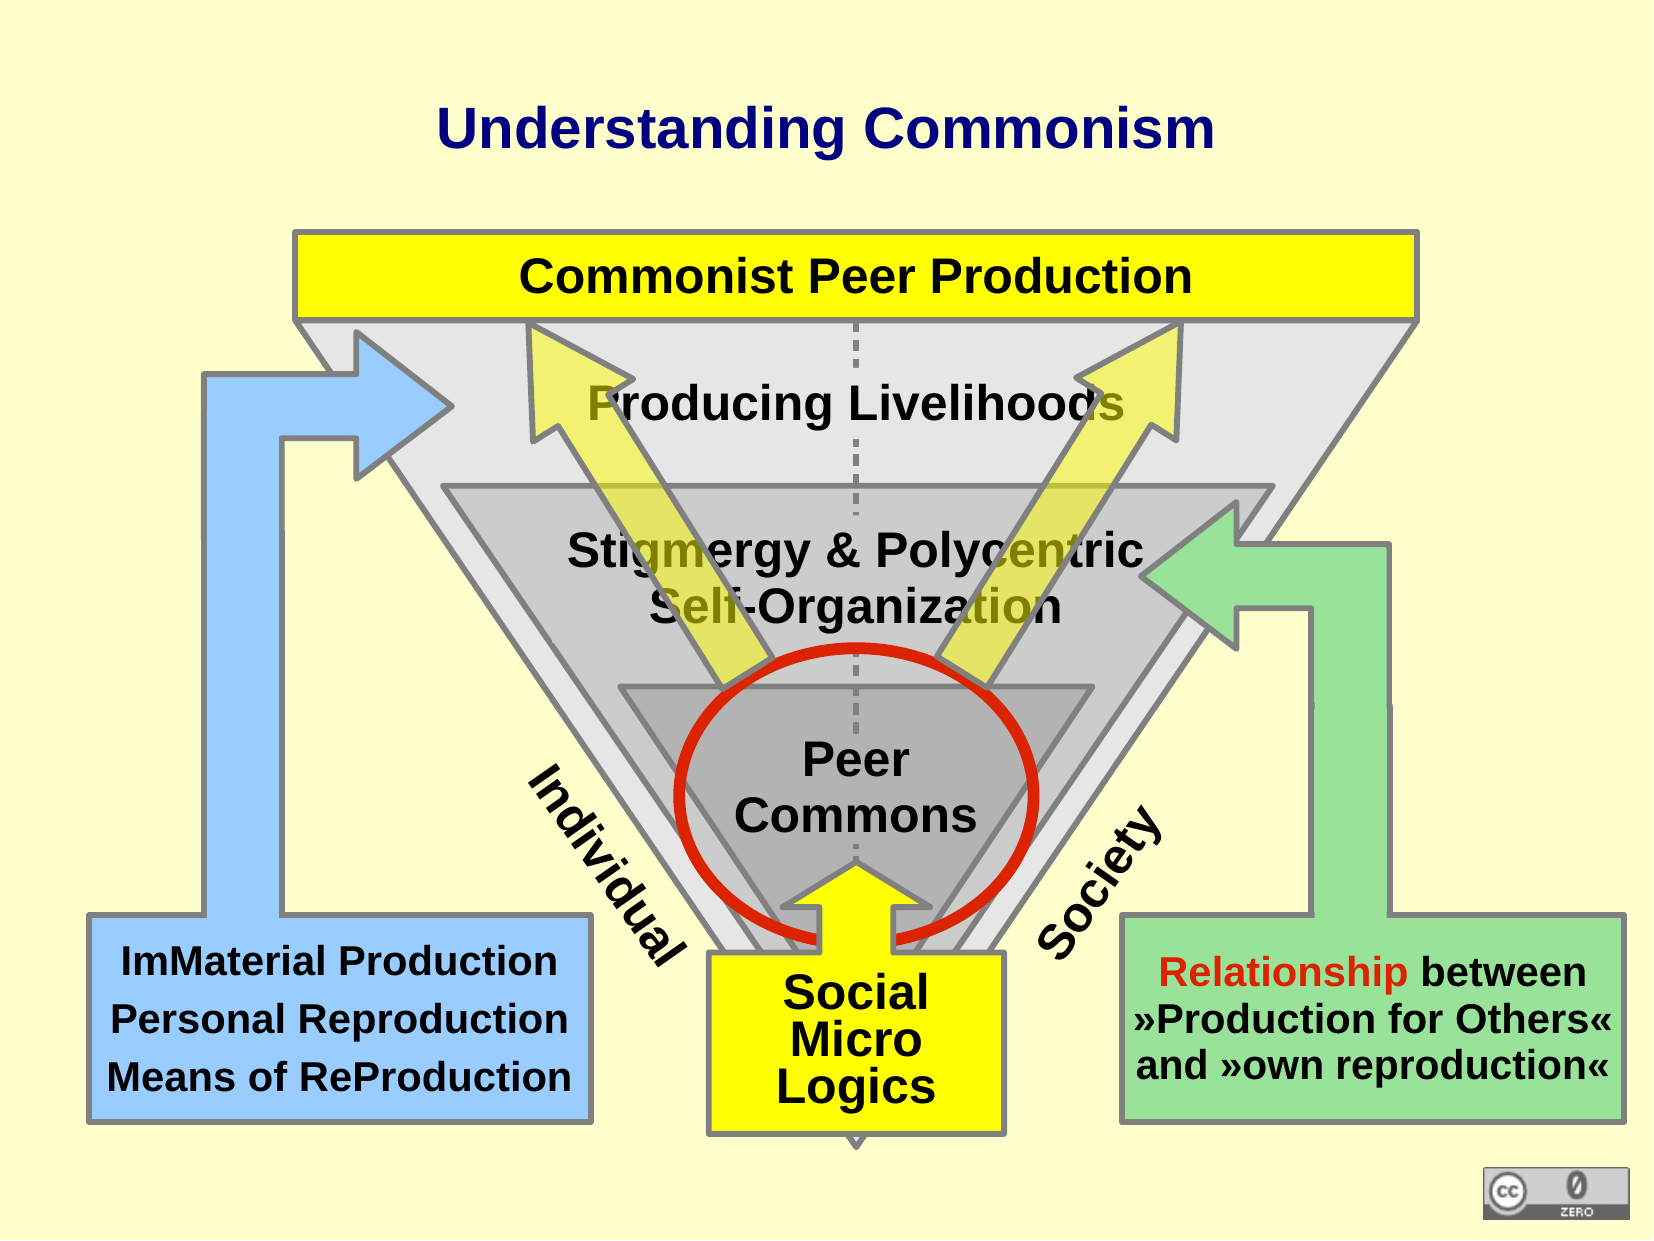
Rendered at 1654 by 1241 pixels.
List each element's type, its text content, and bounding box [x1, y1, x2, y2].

picture [1483, 1167, 1630, 1220]
text_box Commonist Peer Production [295, 231, 1418, 321]
text_box Society [1009, 777, 1188, 989]
text_box [203, 321, 1417, 952]
text_box Social Micro Logics [708, 861, 1005, 1134]
title Understanding Commonism [82, 55, 1571, 201]
text_box [847, 1134, 866, 1144]
text_box Relationship between »Production for Others« and »own reproduction« [1122, 915, 1625, 1123]
text_box [686, 655, 1027, 933]
text_box ImMaterial Production Personal Reproduction Means of ReProduction [88, 915, 591, 1123]
text_box Individual [503, 737, 712, 995]
text_box Stigmergy & Polycentric Self-Organization [1016, 515, 1160, 643]
text_box Producing Livelihoods [609, 367, 1100, 440]
text_box Stigmergy & Polycentric Self-Organization [684, 515, 1024, 643]
text_box Stigmergy & Polycentric Self-Organization [552, 515, 693, 643]
text_box Peer Commons [733, 731, 979, 845]
